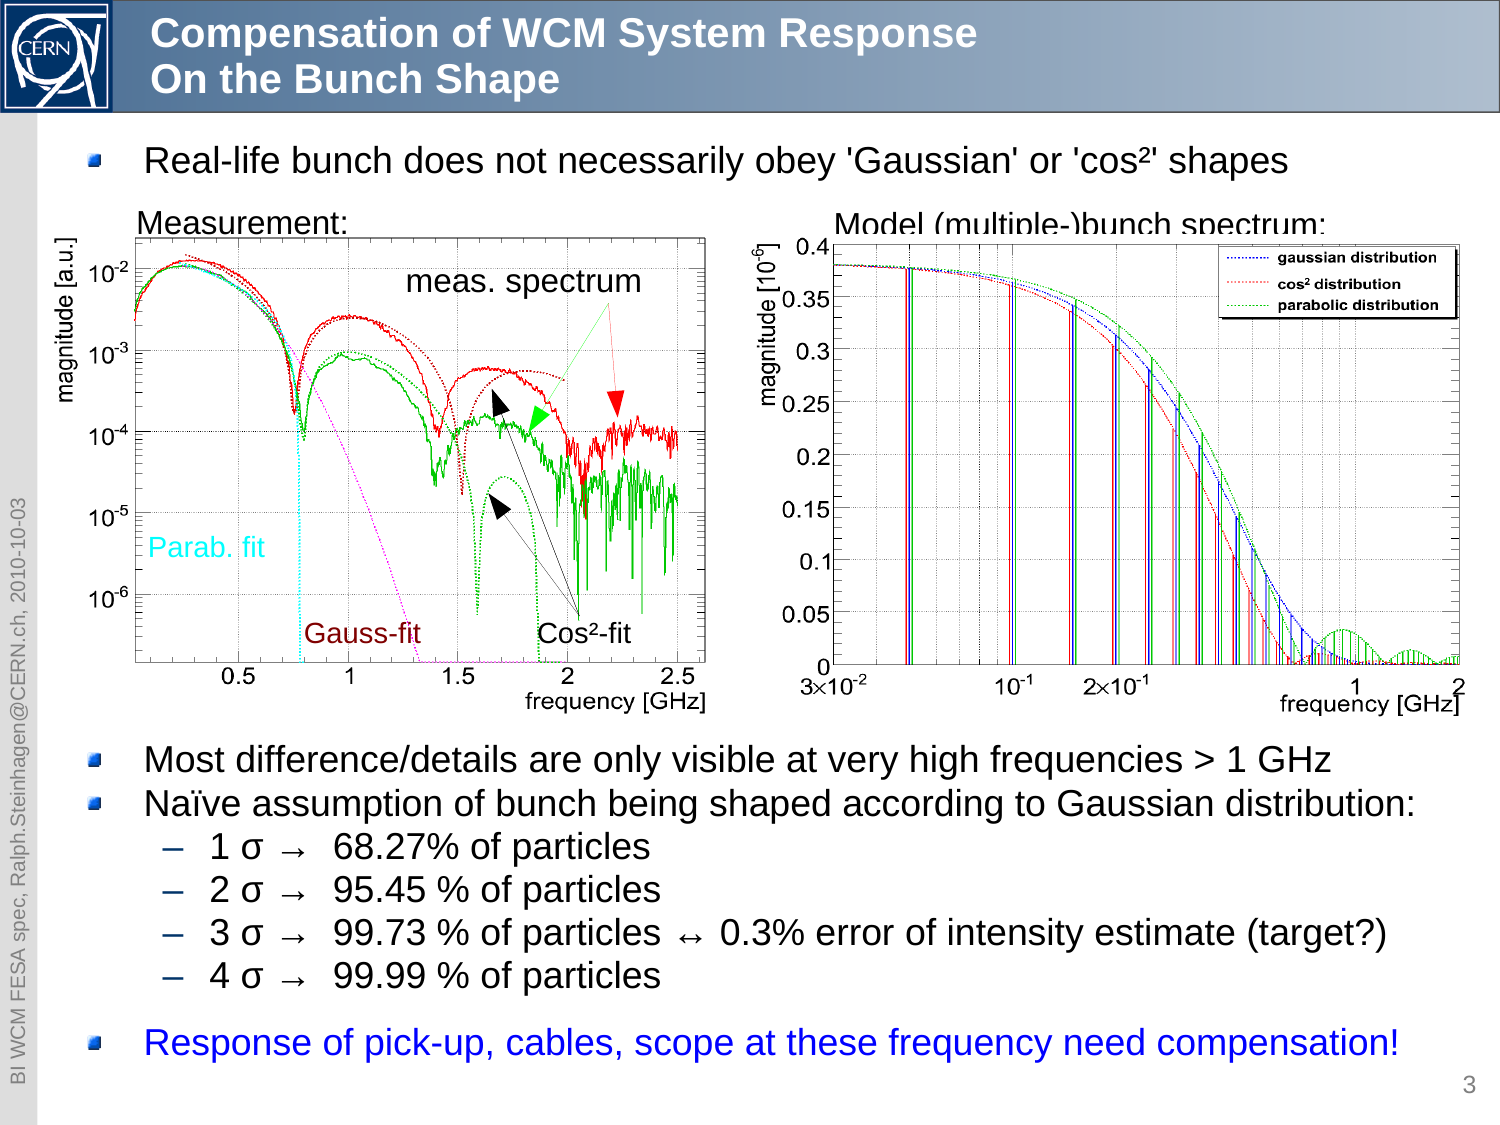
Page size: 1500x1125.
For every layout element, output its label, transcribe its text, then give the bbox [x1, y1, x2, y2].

text_box Parab. fit [133, 523, 299, 574]
text_box Cos²-fit [522, 609, 662, 659]
text_box meas. spectrum [390, 254, 691, 309]
title Compensation of WCM System Response On the Bunch Shape [150, 7, 1201, 106]
list Real-life bunch does not necessarily obey 'Gaussian' or 'cos²' shapes Most difference/details are only visible at very high frequencies > 1 GHz Naïve assumption of bunch being shaped according to Gaussian distribution: 1 σ → 68.27% of particles 2 σ → 95.45 % of particles 3 σ → 99.73 % of particles ↔ 0.3% error of intensity estimate (target?) 4 σ → 99.99 % of particles Response of pick-up, cables, scope at these frequency need compensation! [87, 137, 1438, 234]
picture [0, 0, 113, 113]
text_box Gauss-fit [289, 609, 455, 659]
picture [47, 228, 1473, 723]
text_box Measurement: [121, 197, 364, 250]
text_box Model (multiple-)bunch spectrum: [819, 198, 1343, 234]
list Real-life bunch does not necessarily obey 'Gaussian' or 'cos²' shapes Most difference/details are only visible at very high frequencies > 1 GHz Naïve assumption of bunch being shaped according to Gaussian distribution: 1 σ → 68.27% of particles 2 σ → 95.45 % of particles 3 σ → 99.73 % of particles ↔ 0.3% error of intensity estimate (target?) 4 σ → 99.99 % of particles Response of pick-up, cables, scope at these frequency need compensation! [87, 721, 1438, 1064]
